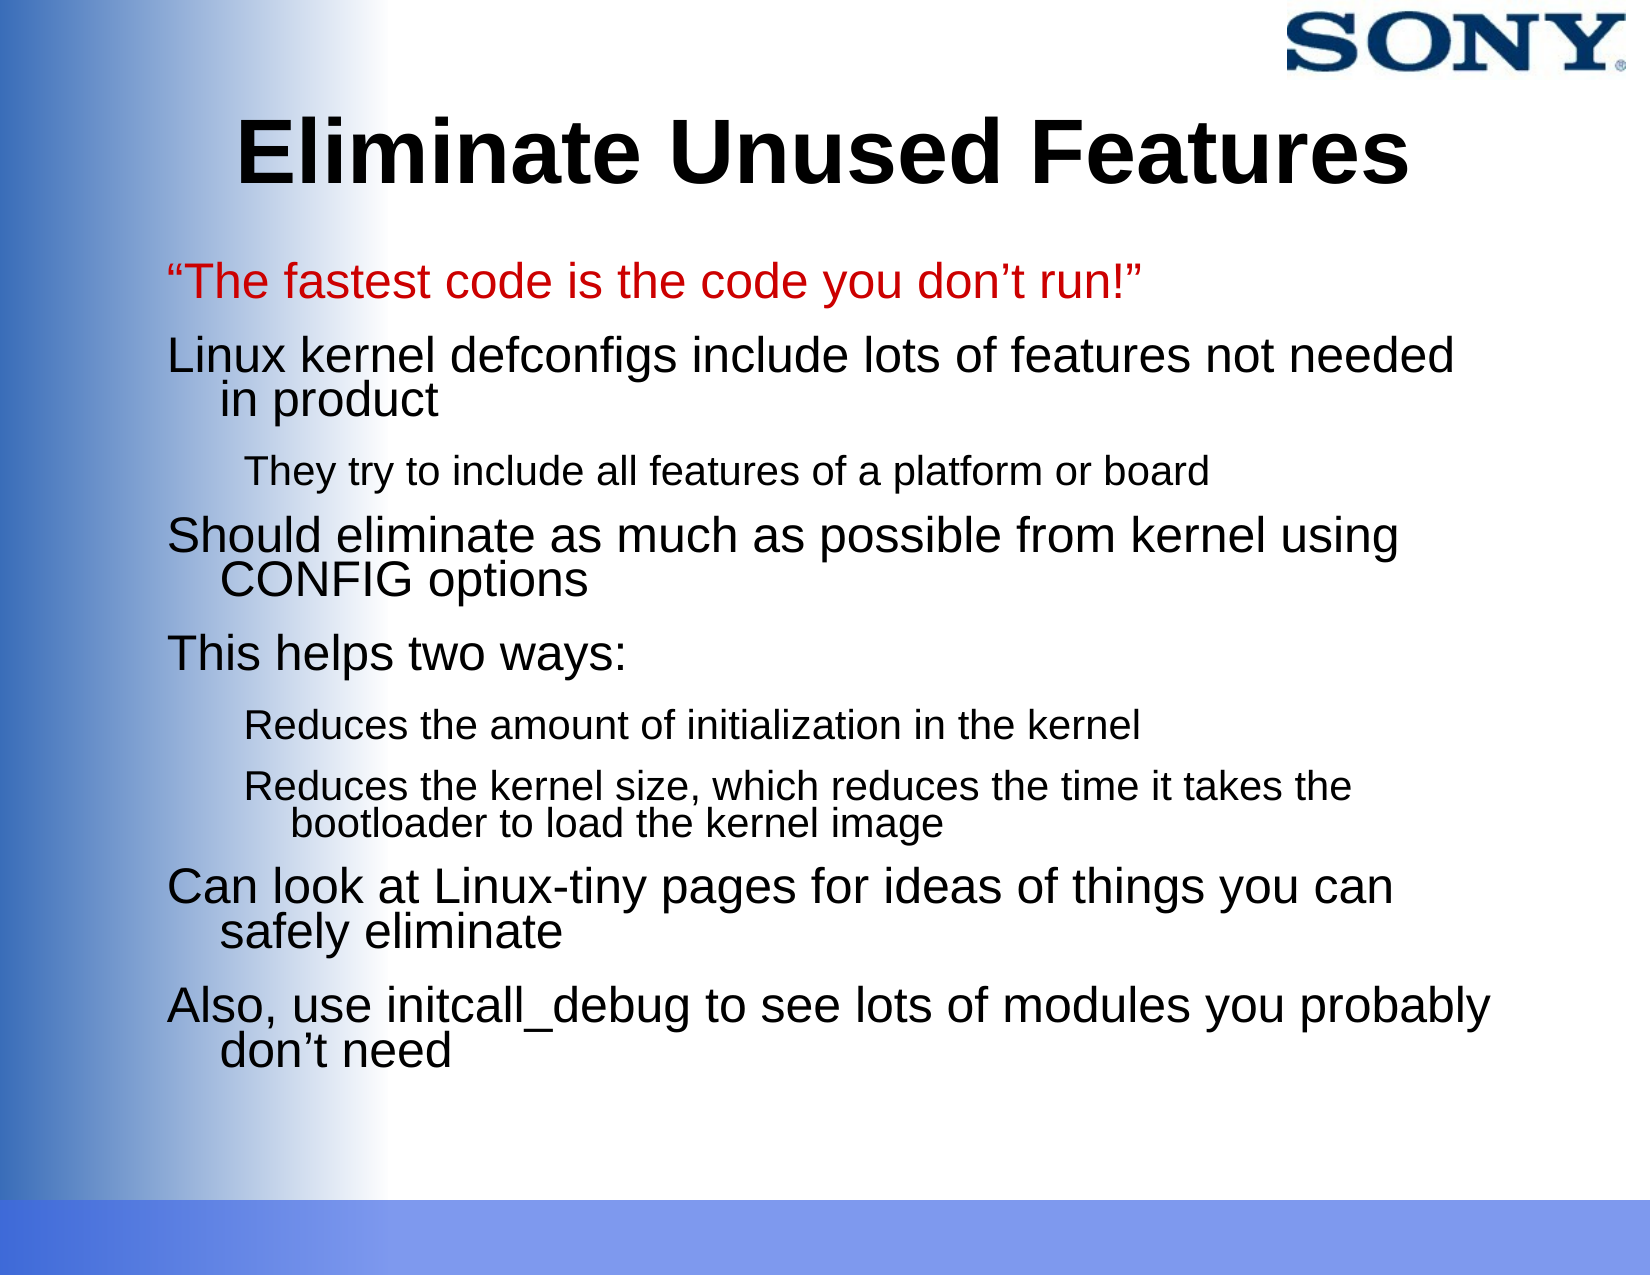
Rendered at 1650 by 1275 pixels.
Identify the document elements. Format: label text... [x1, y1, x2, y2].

title Eliminate Unused Features [149, 74, 1499, 250]
list “The fastest code is the code you don’t run!” Linux kernel defconfigs include lots of features not needed in product They try to include all features of a platform or board Should eliminate as much as possible from kernel using CONFIG options This helps two ways: Reduces the amount of initialization in the kernel Reduces the kernel size, which reduces the time it takes the bootloader to load the kernel image Can look at Linux-tiny pages for ideas of things you can safely eliminate Also, use initcall_debug to see lots of modules you probably don’t need [149, 262, 1499, 1188]
picture [1287, 0, 1626, 80]
